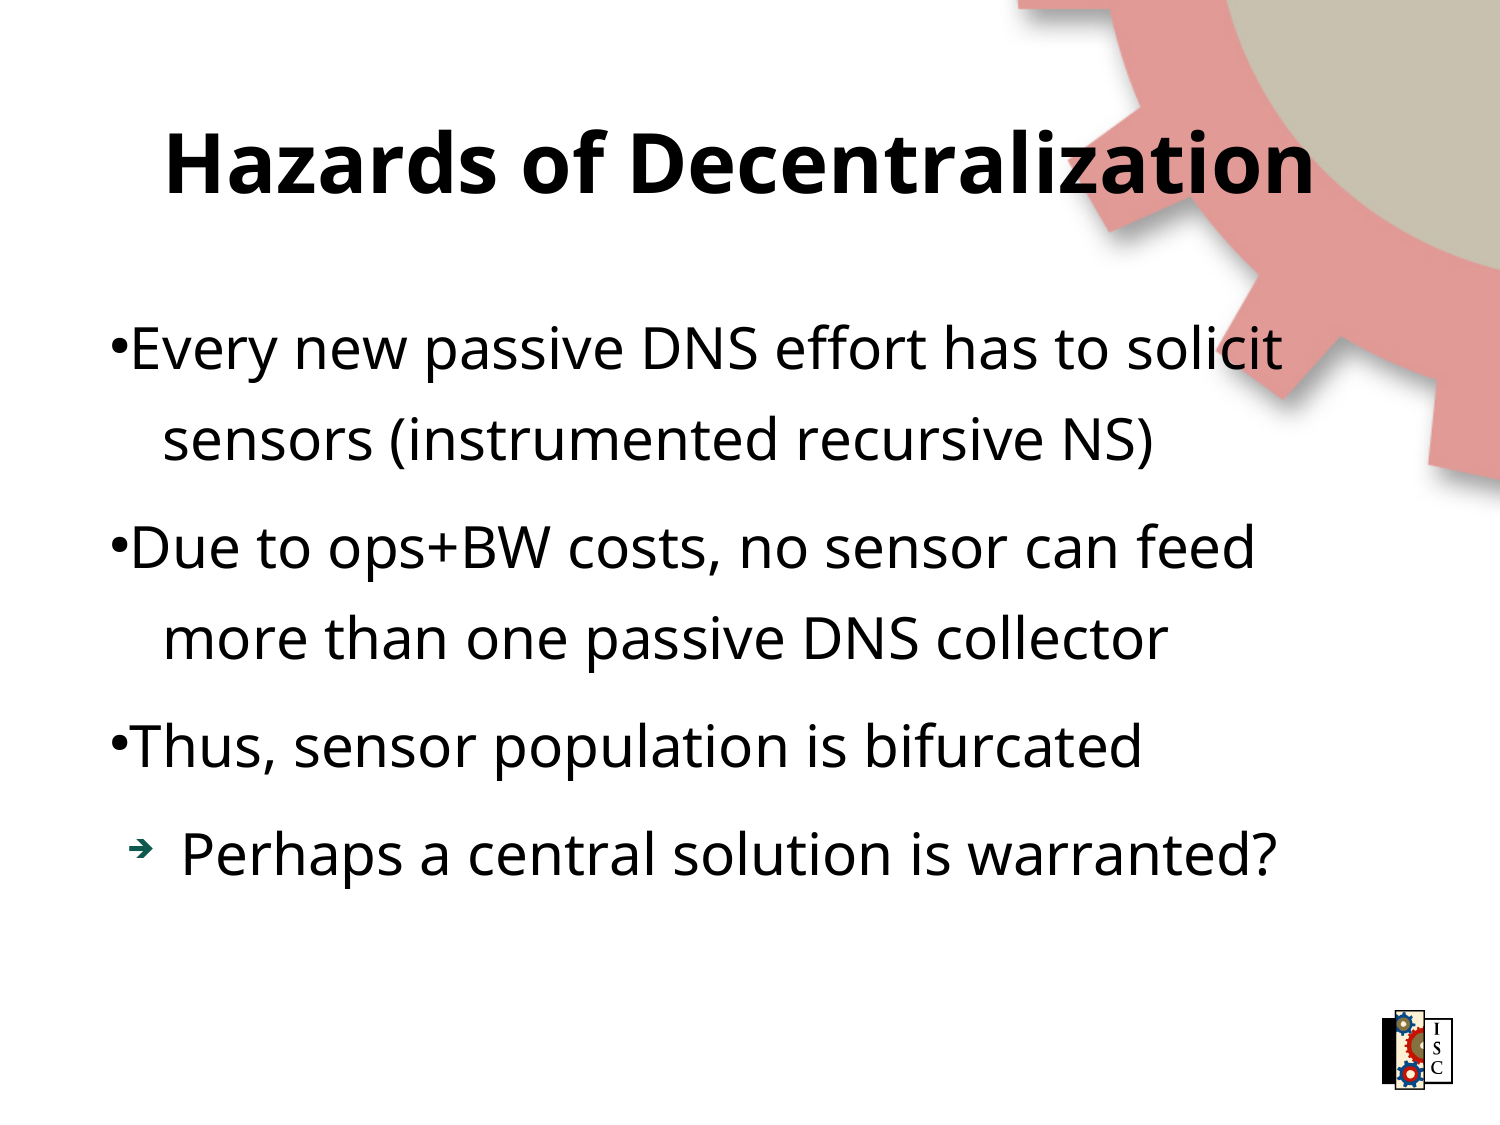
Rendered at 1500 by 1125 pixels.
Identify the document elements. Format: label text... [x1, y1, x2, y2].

title Hazards of Decentralization [162, 30, 1473, 276]
picture [0, 0, 1500, 1125]
list Every new passive DNS effort has to solicit sensors (instrumented recursive NS) Due to ops+BW costs, no sensor can feed more than one passive DNS collector Thus, sensor population is bifurcated Perhaps a central solution is warranted? [91, 295, 1406, 1016]
